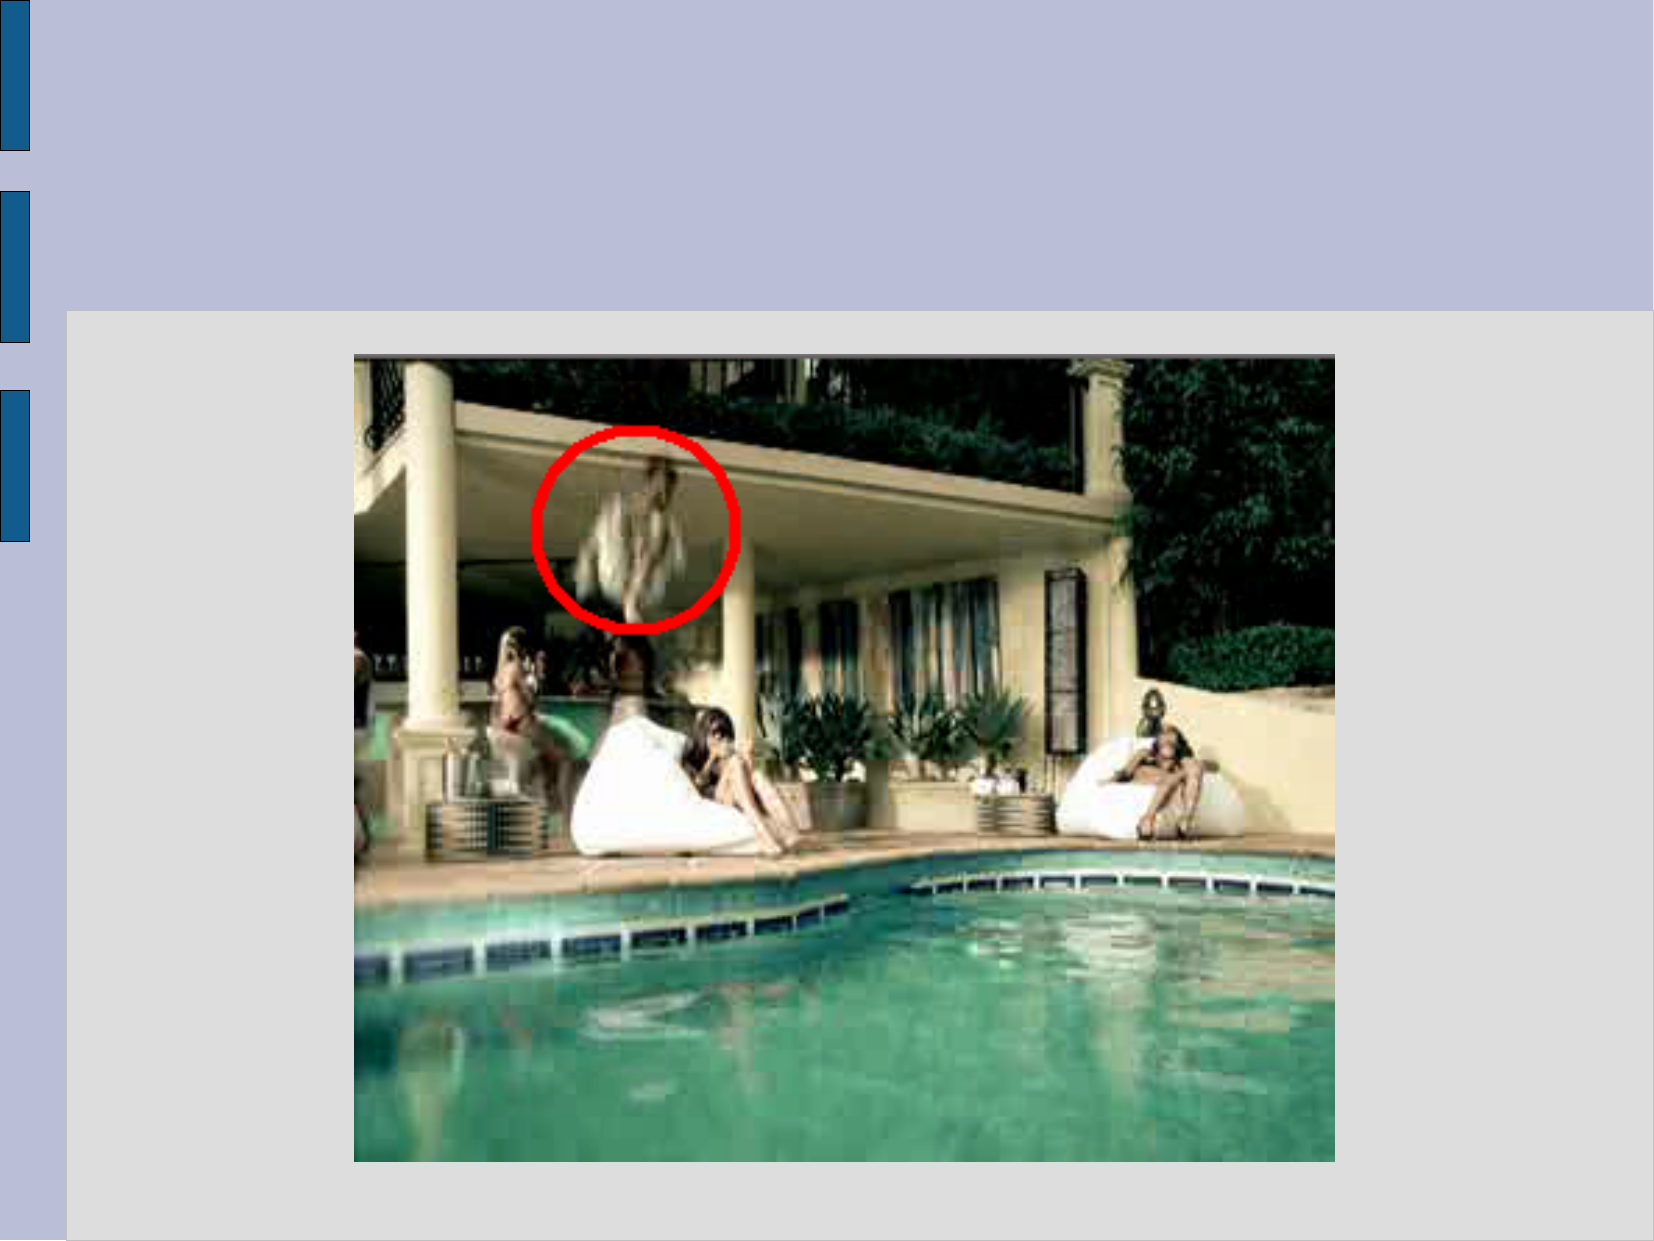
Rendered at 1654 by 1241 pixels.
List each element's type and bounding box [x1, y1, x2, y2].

picture [354, 354, 1335, 1162]
